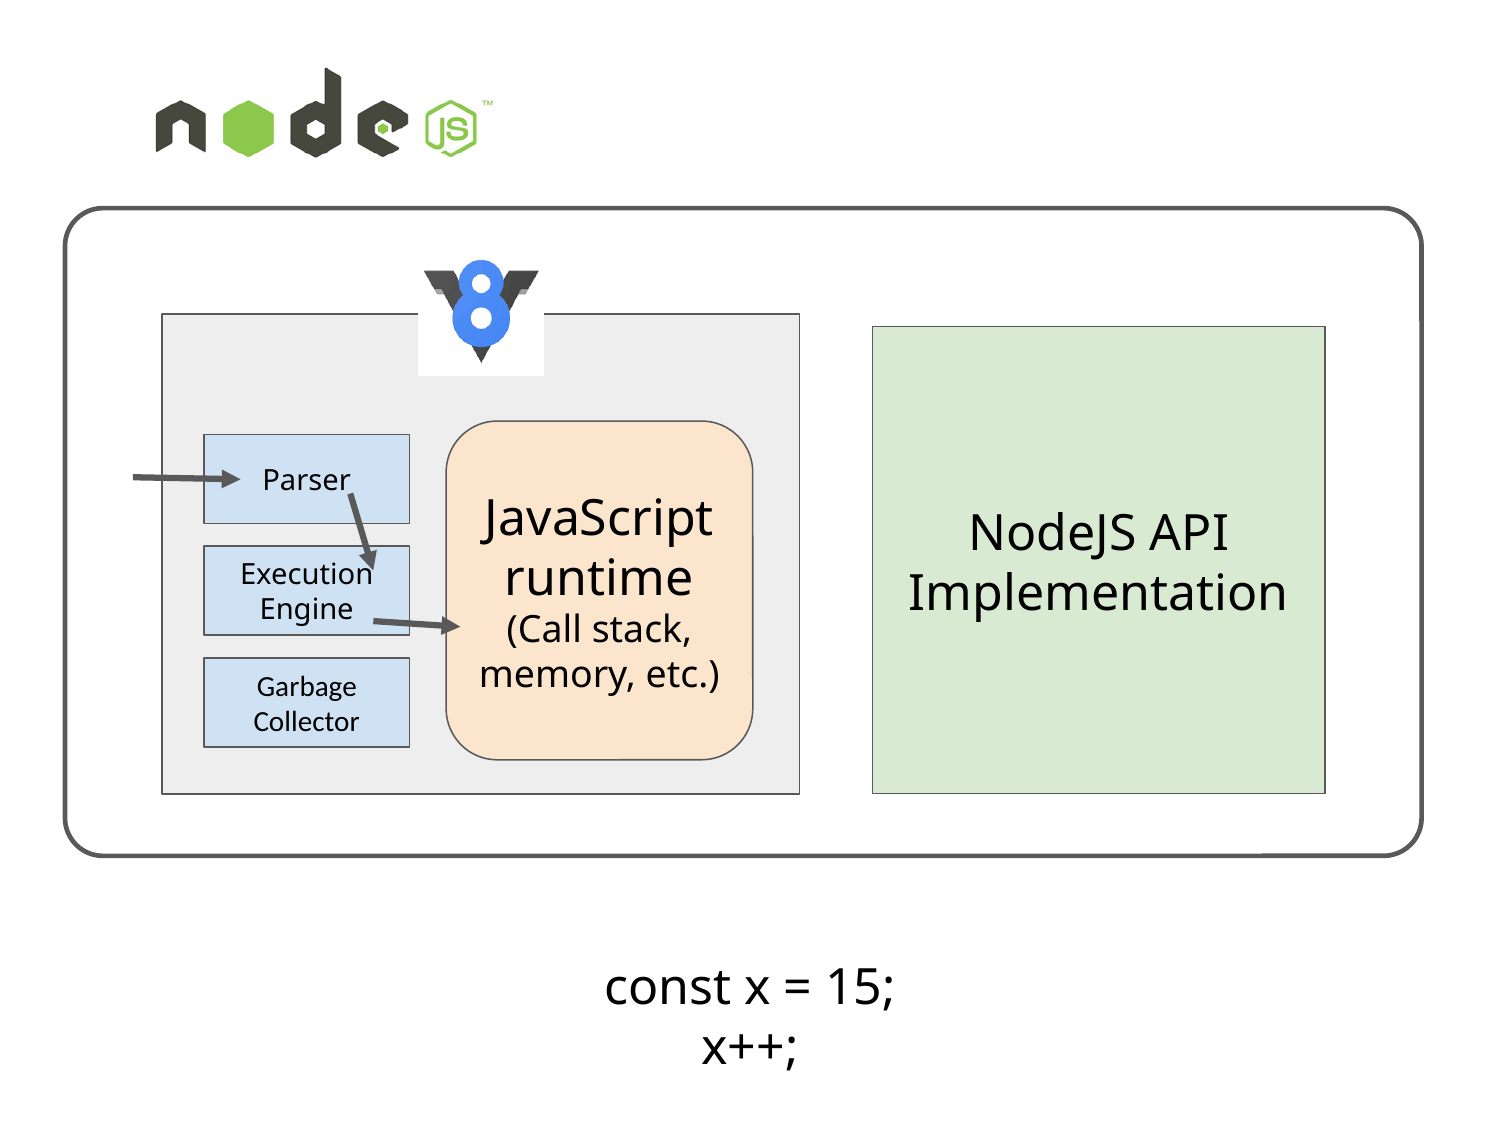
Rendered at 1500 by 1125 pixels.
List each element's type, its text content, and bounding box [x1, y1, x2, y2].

text_box JavaScript runtime (Call stack, memory, etc.) [446, 421, 753, 760]
text_box [161, 314, 800, 794]
picture [418, 249, 544, 376]
picture [132, 53, 501, 179]
text_box Execution Engine [204, 545, 410, 635]
text_box Parser [204, 434, 410, 524]
text_box NodeJS API Implementation [872, 326, 1326, 794]
text_box Garbage Collector [204, 658, 410, 748]
text_box const x = 15; x++; [240, 939, 1260, 1064]
